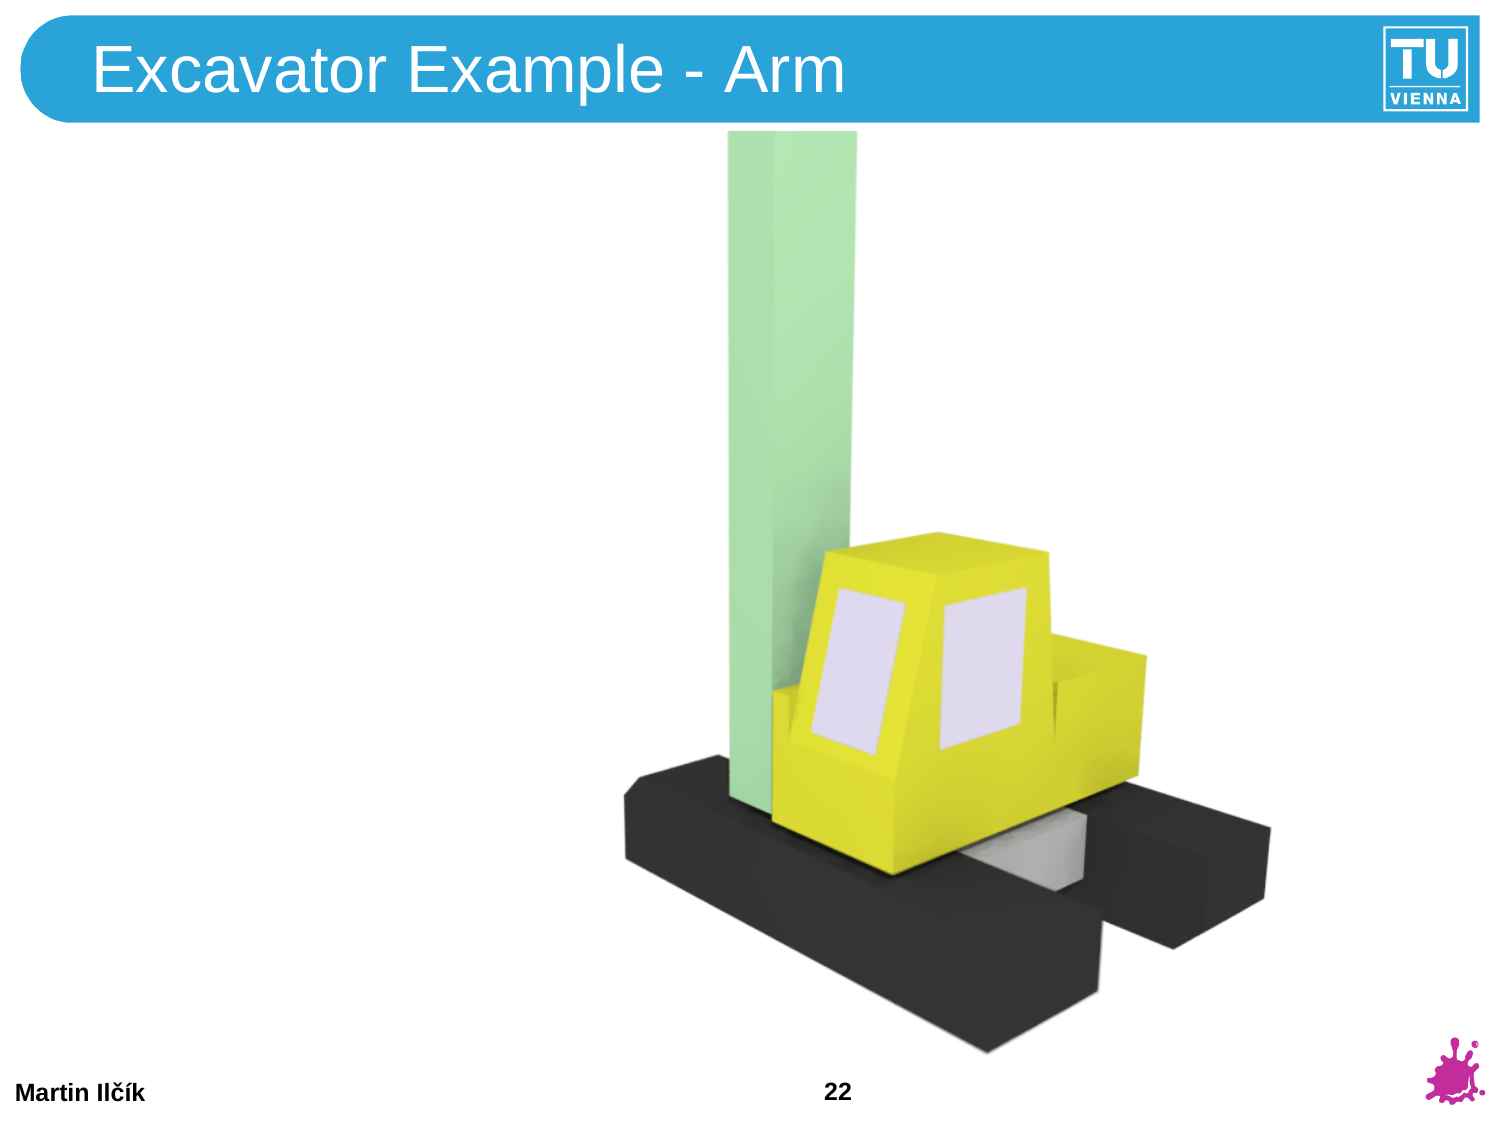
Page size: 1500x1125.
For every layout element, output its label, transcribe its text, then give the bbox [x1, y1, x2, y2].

text_box 42 [749, 1077, 927, 1117]
title Excavator Example - Arm [76, 7, 1350, 132]
picture [116, 131, 1376, 1077]
text_box Martin Ilčík [0, 1068, 617, 1117]
